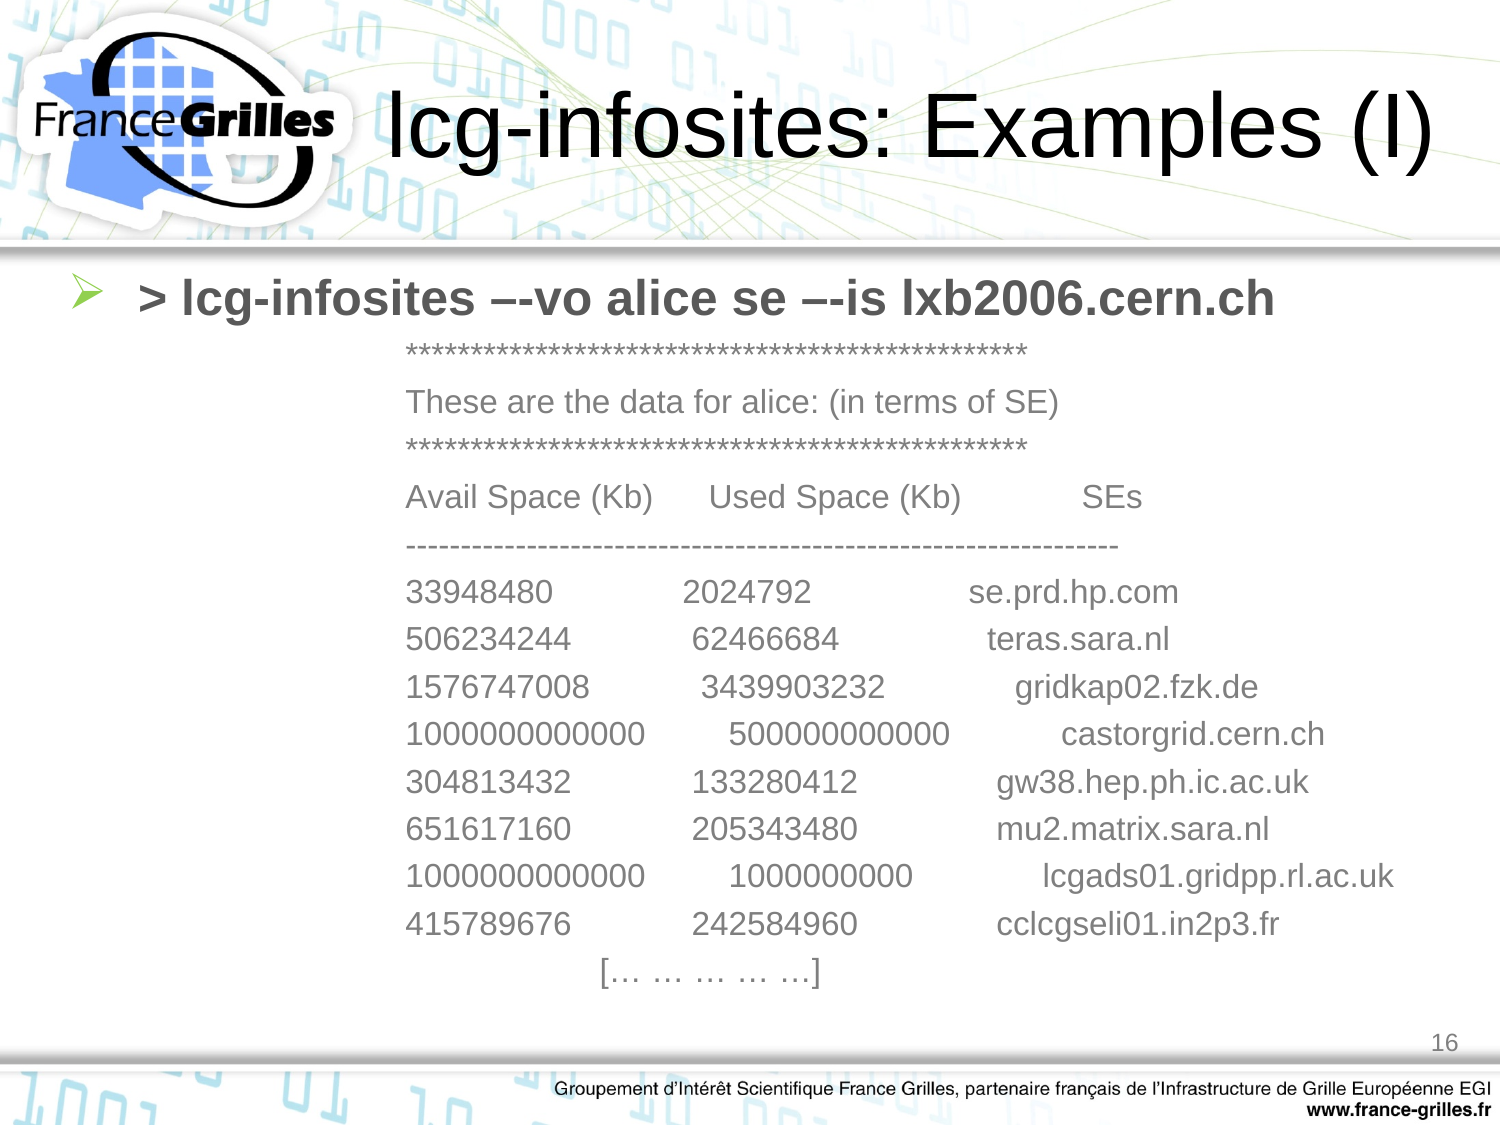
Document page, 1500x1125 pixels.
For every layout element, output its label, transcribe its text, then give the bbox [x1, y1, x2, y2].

list > lcg-infosites –-vo alice se –-is lxb2006.cern.ch ************************************************ These are the data for alice: (in terms of SE) ************************************************ Avail Space (Kb) Used Space (Kb) SEs ----------------------------------------------------------------- 33948480 2024792 se.prd.hp.com 506234244 62466684 teras.sara.nl 1576747008 3439903232 gridkap02.fzk.de 1000000000000 500000000000 castorgrid.cern.ch 304813432 133280412 gw38.hep.ph.ic.ac.uk 651617160 205343480 mu2.matrix.sara.nl 1000000000000 1000000000 lcgads01.gridpp.rl.ac.uk 415789676 242584960 cclcgseli01.in2p3.fr [… … … … …] [53, 262, 1459, 1066]
picture [0, 0, 1500, 1125]
title lcg-infosites: Examples (I) [372, 7, 1459, 244]
